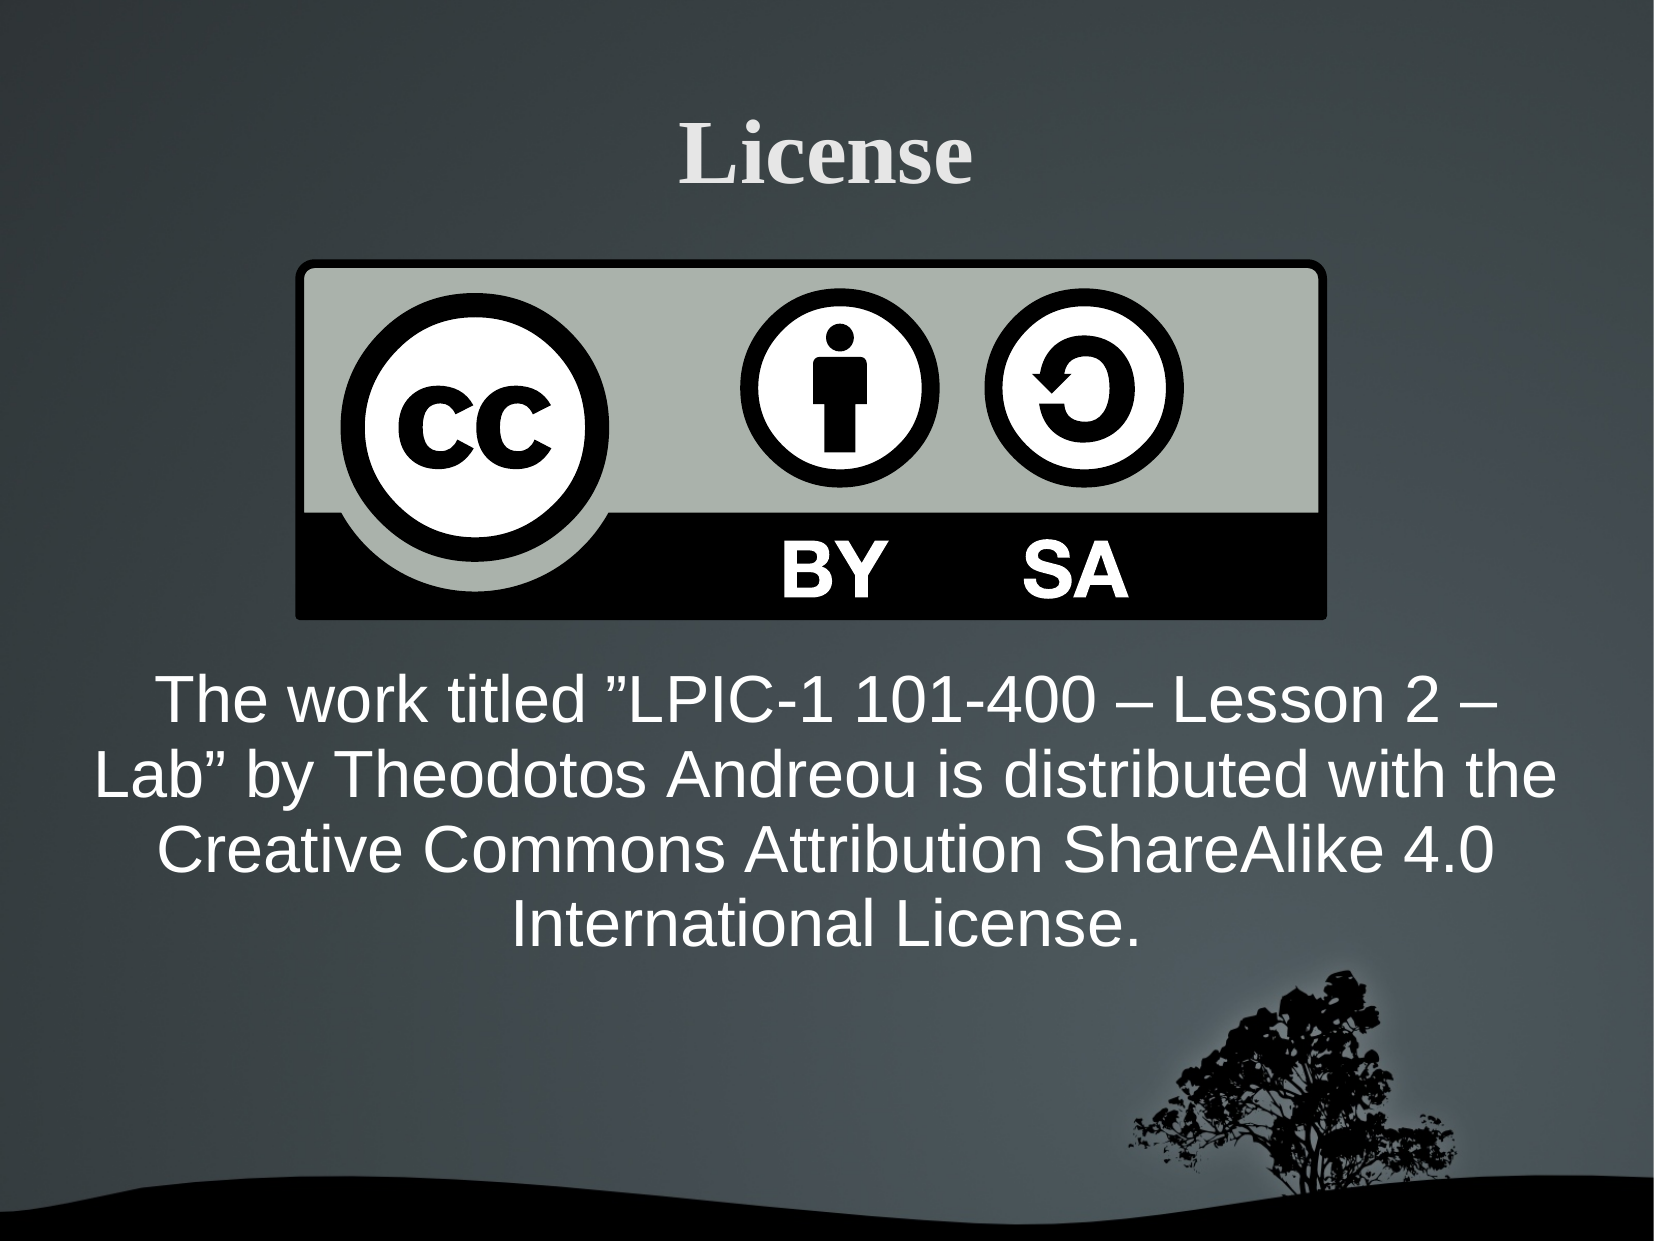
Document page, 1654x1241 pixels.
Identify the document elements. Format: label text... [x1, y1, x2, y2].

picture [0, 0, 1654, 1241]
title License [82, 49, 1571, 257]
subtitle The work titled ”LPIC-1 101-400 – Lesson 2 – Lab” by Theodotos Andreou is distributed with the Creative Commons Attribution ShareAlike 4.0 International License. [82, 290, 1571, 1109]
